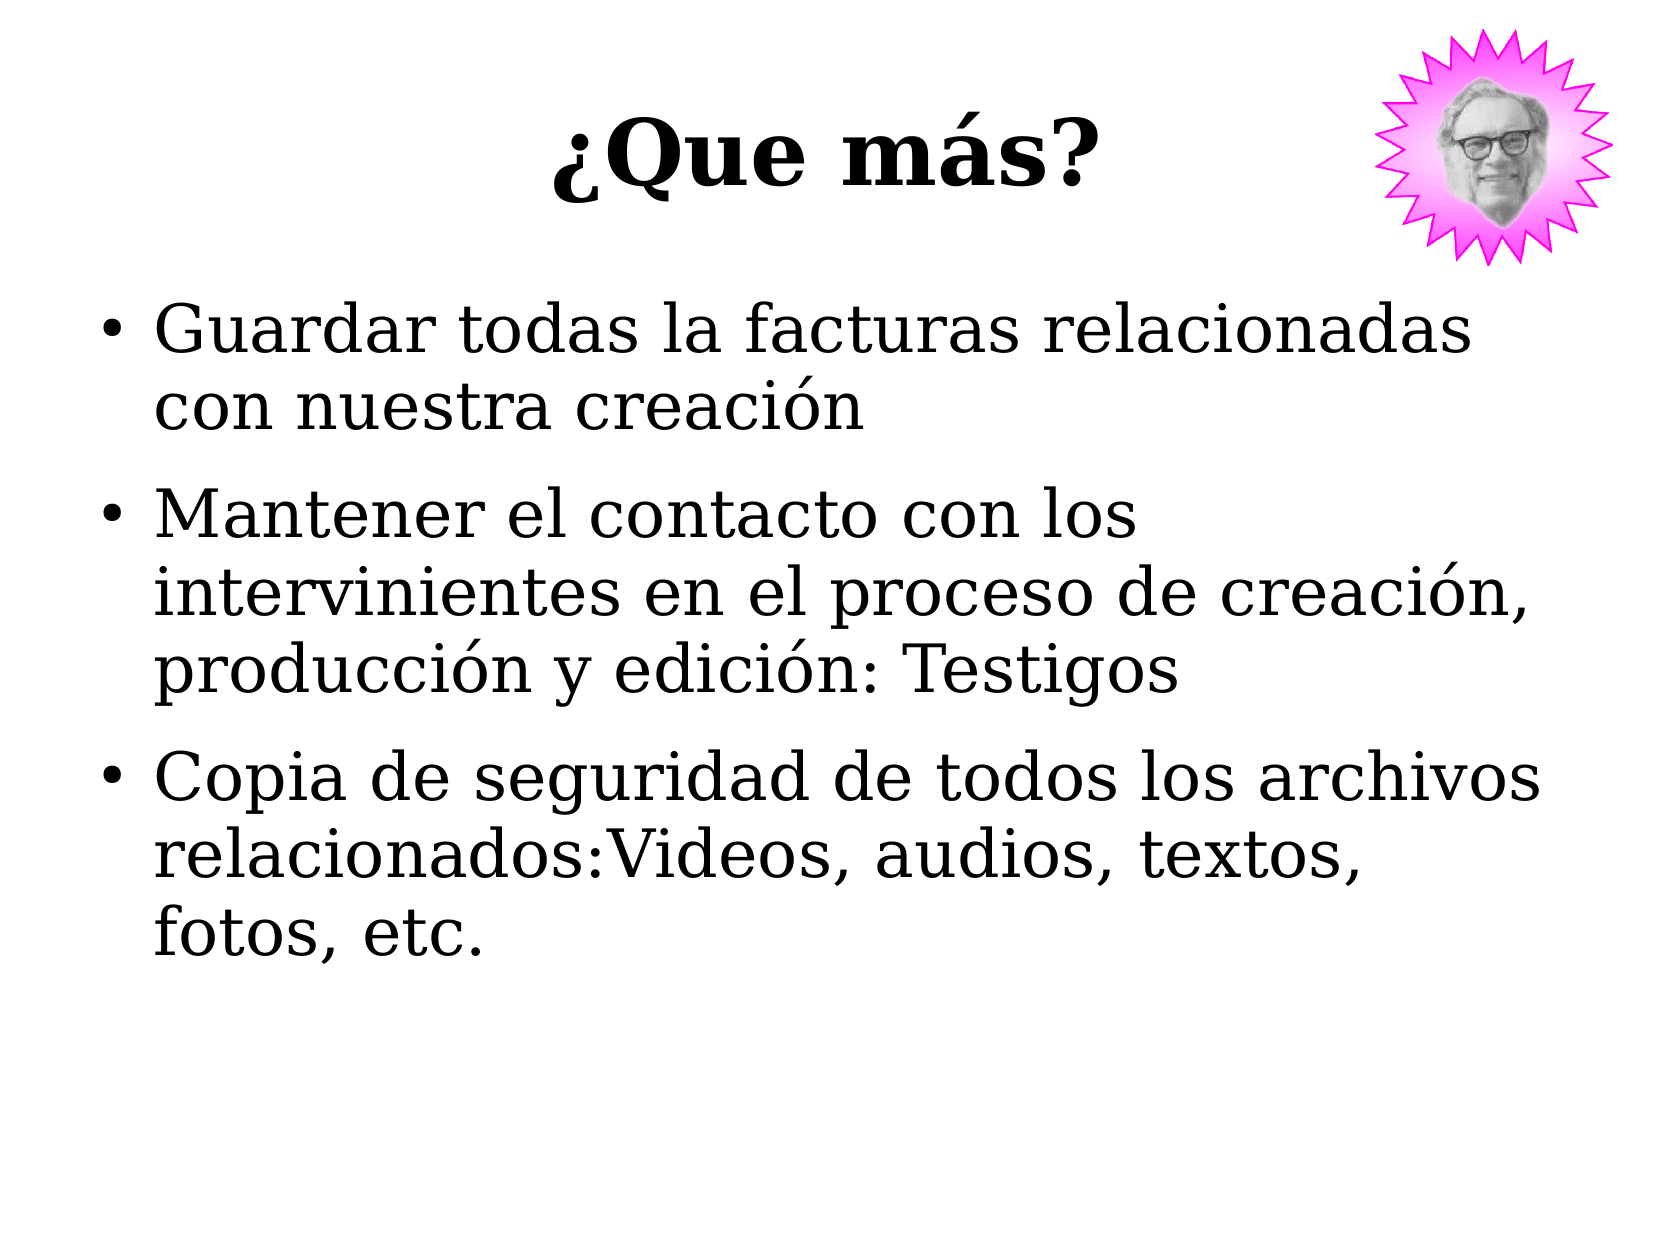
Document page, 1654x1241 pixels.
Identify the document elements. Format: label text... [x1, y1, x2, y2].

picture [1375, 29, 1613, 266]
list Guardar todas la facturas relacionadas con nuestra creación Mantener el contacto con los intervinientes en el proceso de creación, producción y edición: Testigos Copia de seguridad de todos los archivos relacionados:Videos, audios, textos, fotos, etc. [82, 290, 1571, 1109]
title ¿Que más? [82, 49, 1375, 257]
